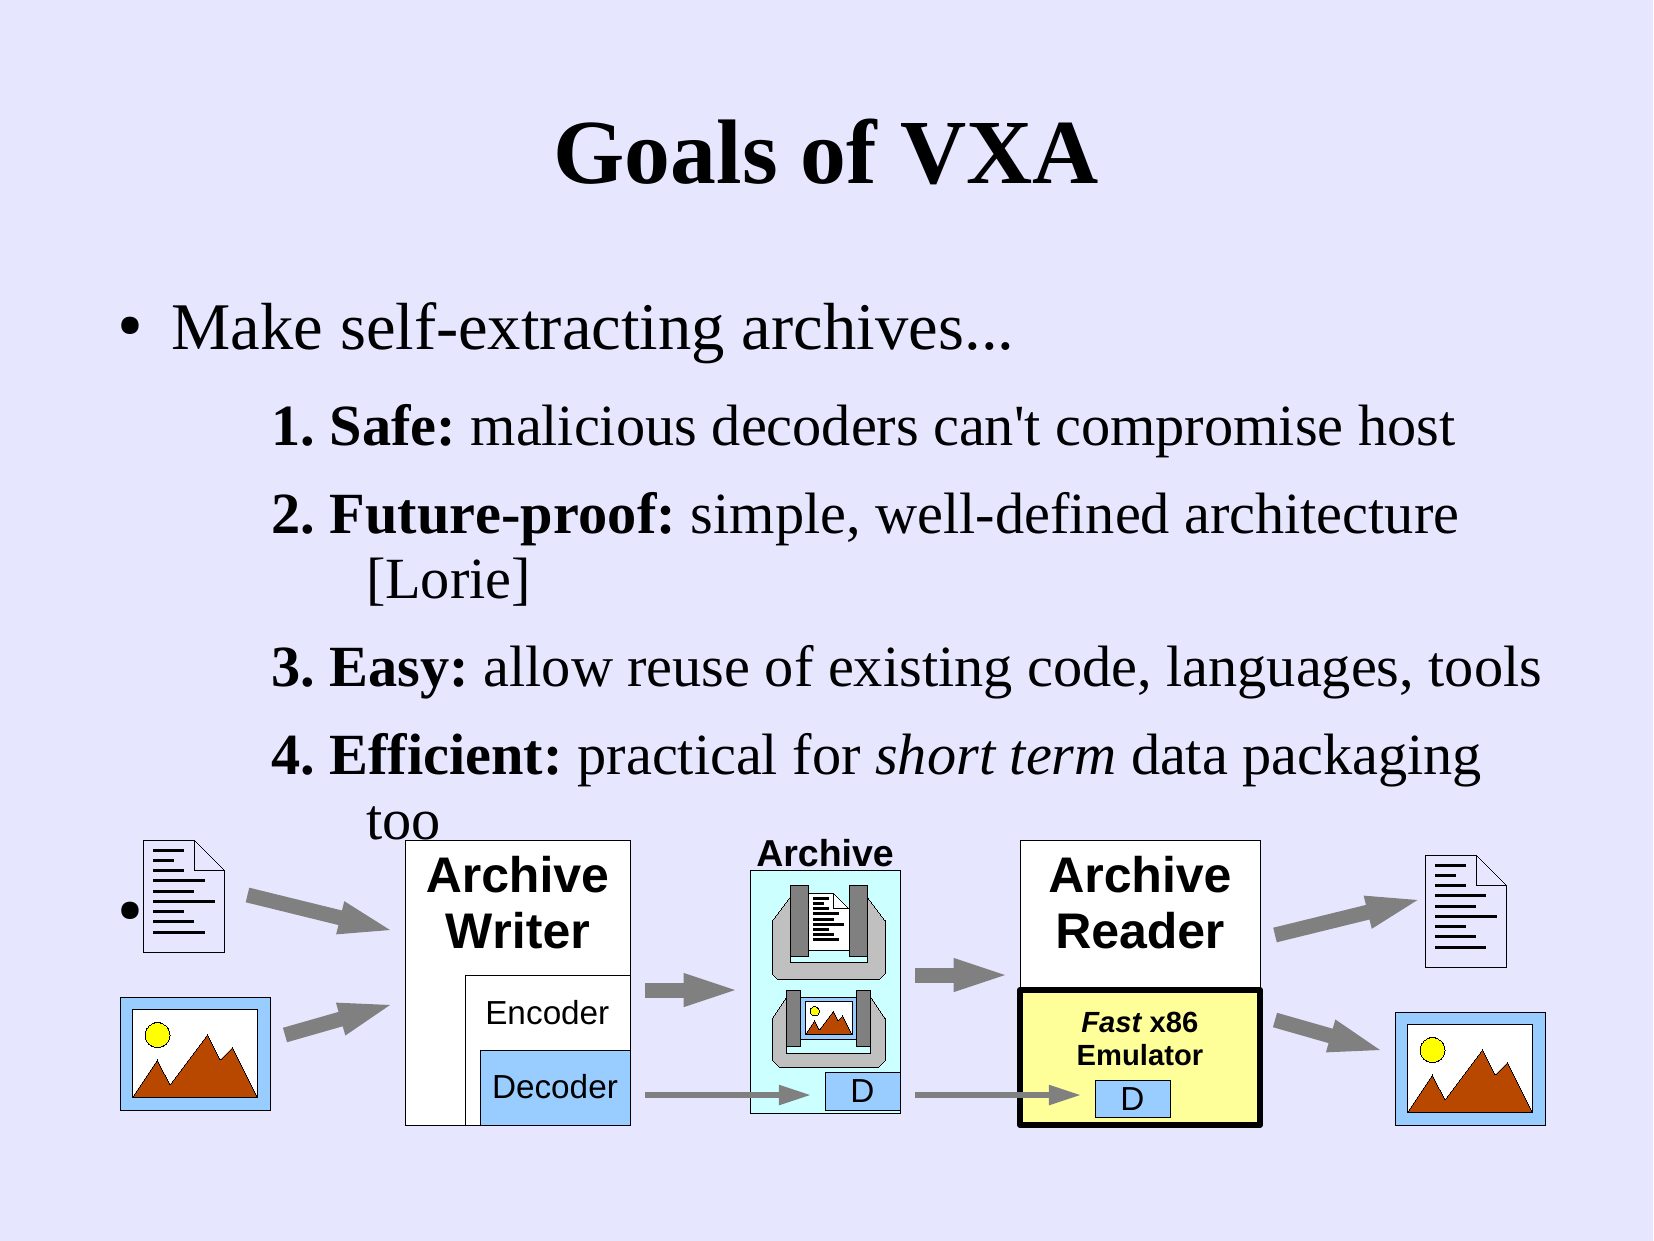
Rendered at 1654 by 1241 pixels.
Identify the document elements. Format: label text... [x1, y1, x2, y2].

list Make self-extracting archives... Safe: malicious decoders can't compromise host Future-proof: simple, well-defined architecture [Lorie] Easy: allow reuse of existing code, languages, tools Efficient: practical for short term data packaging too [82, 290, 1571, 1095]
text_box Archive [720, 825, 931, 882]
title Goals of VXA [82, 49, 1571, 257]
text_box Archive Reader [1020, 840, 1261, 990]
text_box [1395, 1012, 1546, 1126]
text_box Archive Writer [405, 840, 631, 1126]
text_box D [825, 1072, 901, 1111]
text_box D [1095, 1080, 1171, 1118]
text_box Encoder [465, 975, 631, 1126]
text_box [750, 882, 901, 1114]
text_box Fast x86 Emulator [1020, 990, 1261, 1126]
text_box [120, 997, 271, 1111]
text_box Decoder [480, 1050, 631, 1126]
